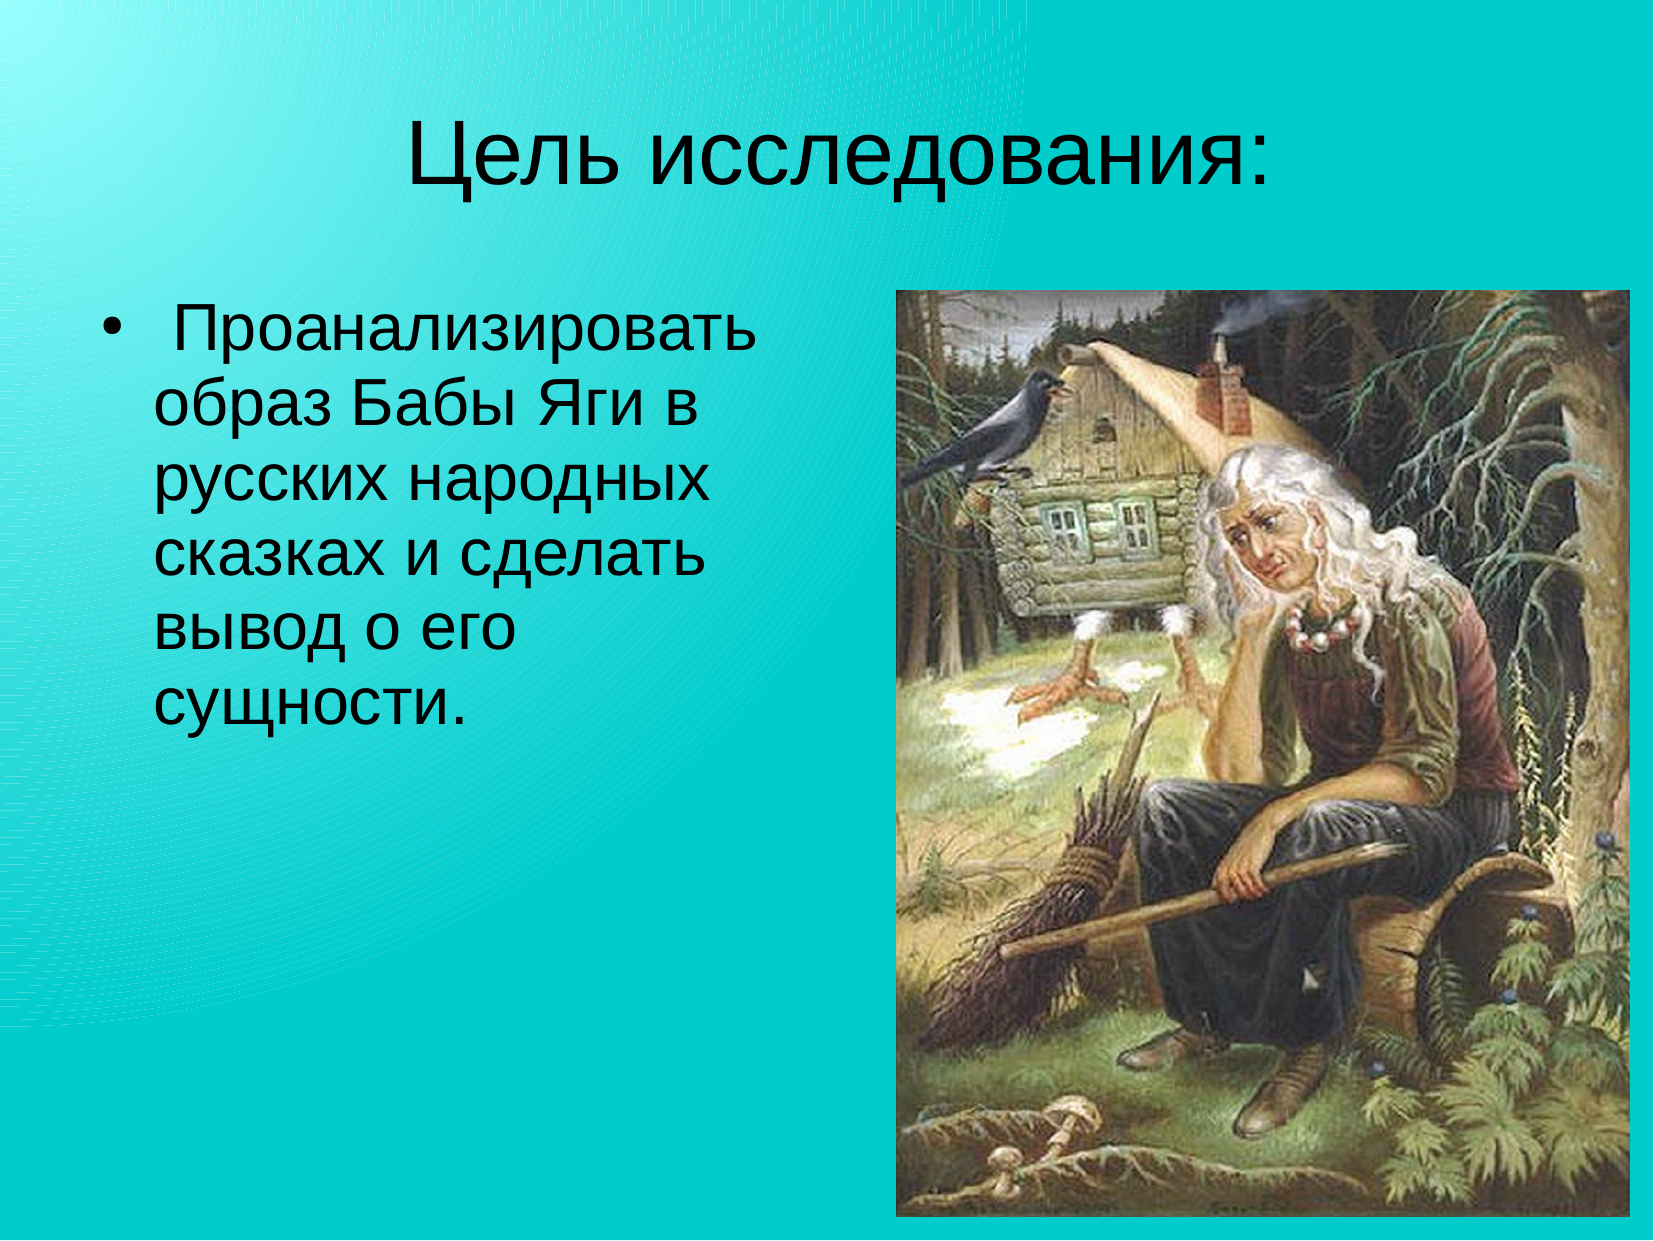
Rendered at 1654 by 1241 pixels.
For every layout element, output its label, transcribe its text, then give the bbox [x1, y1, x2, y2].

picture [896, 290, 1630, 1217]
list Проанализировать образ Бабы Яги в русских народных сказках и сделать вывод о его сущности. [82, 290, 809, 1109]
title Цель исследования: [82, 49, 1571, 257]
